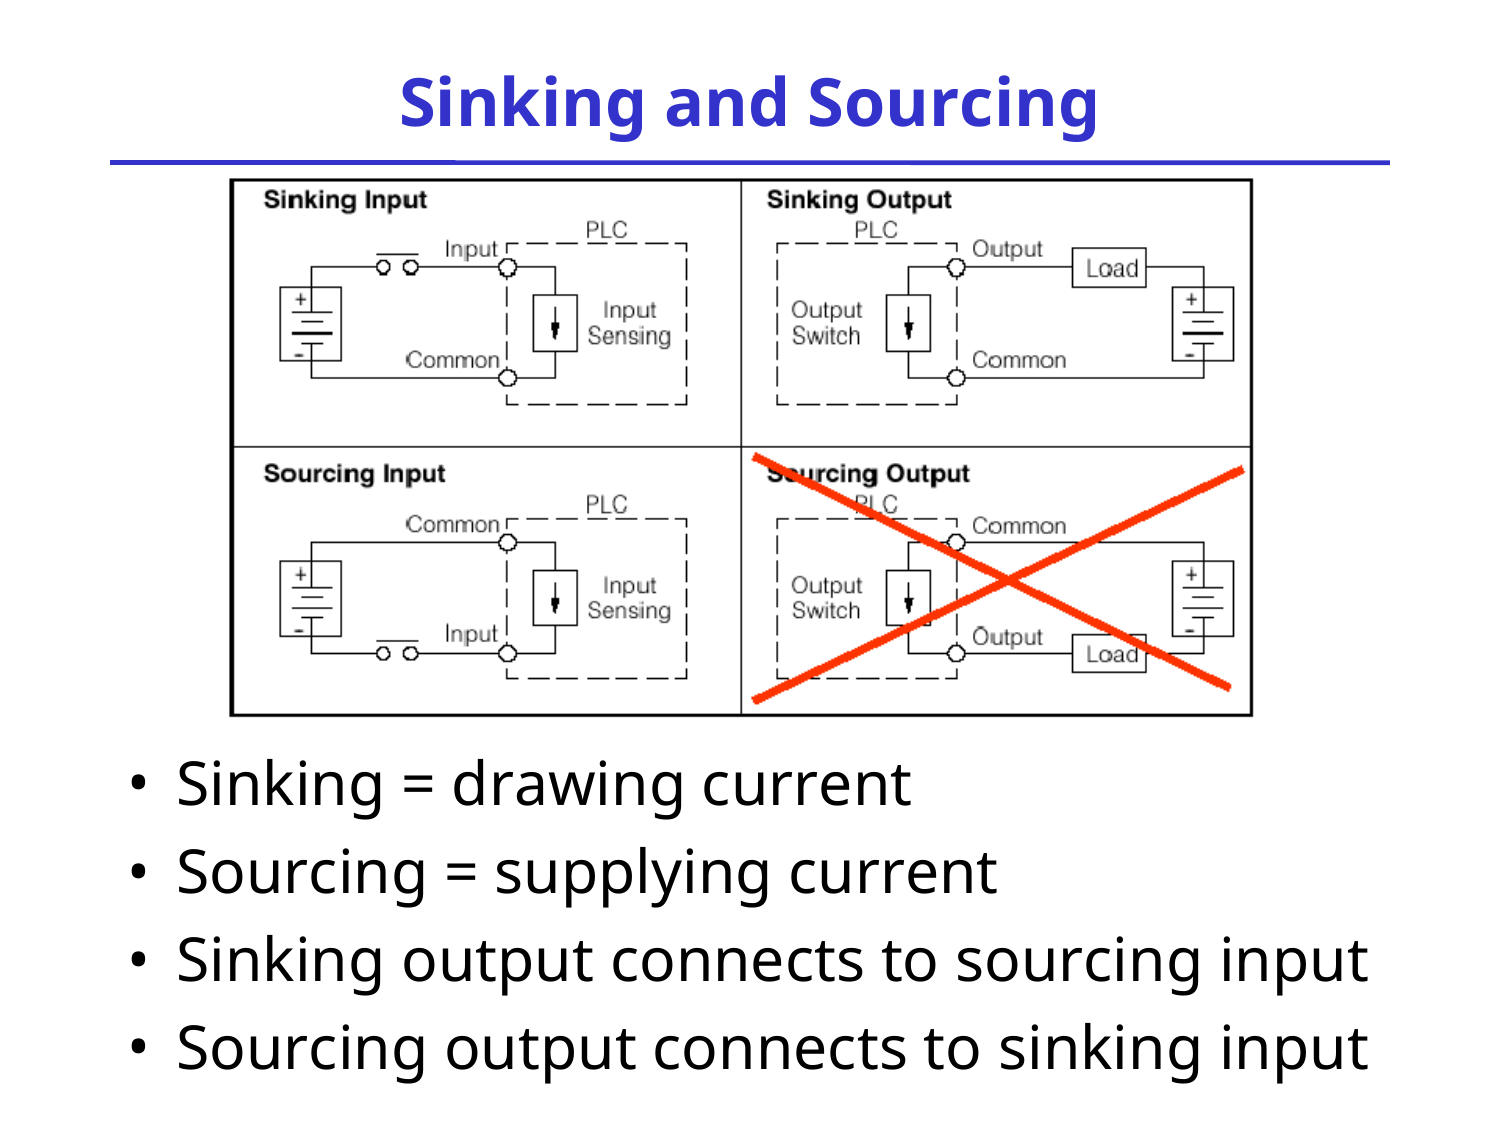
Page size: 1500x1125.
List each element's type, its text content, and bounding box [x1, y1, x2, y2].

list Sinking = drawing current Sourcing = supplying current Sinking output connects to sourcing input Sourcing output connects to sinking input [112, 737, 1388, 1125]
picture [225, 174, 1258, 726]
title Sinking and Sourcing [112, 49, 1388, 150]
